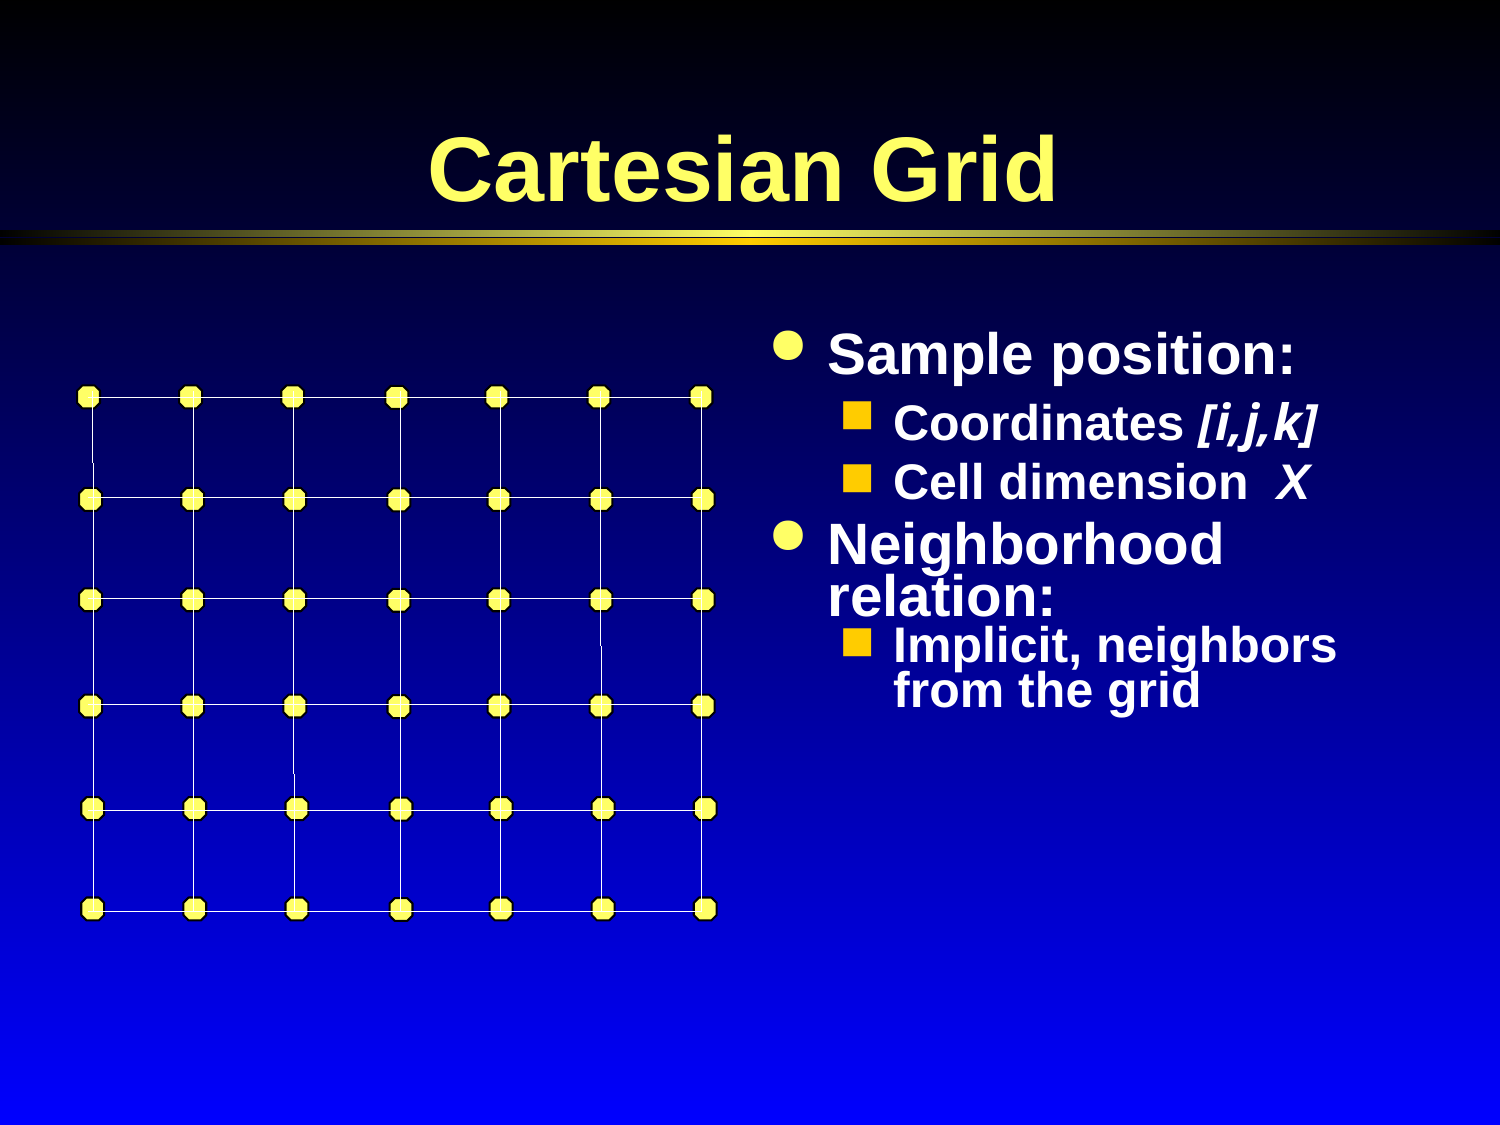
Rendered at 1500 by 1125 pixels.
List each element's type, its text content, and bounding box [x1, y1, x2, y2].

text_box [295, 797, 309, 810]
text_box [691, 588, 701, 598]
text_box [181, 588, 193, 598]
text_box [294, 588, 307, 598]
text_box [77, 385, 100, 409]
text_box [294, 398, 305, 409]
text_box [693, 897, 701, 911]
text_box [79, 487, 93, 511]
text_box [691, 487, 701, 497]
text_box [691, 705, 701, 718]
text_box [93, 398, 100, 409]
text_box [487, 588, 500, 598]
text_box [387, 705, 400, 719]
text_box [194, 487, 205, 497]
text_box [591, 912, 615, 921]
text_box [401, 498, 411, 512]
text_box [94, 599, 103, 612]
text_box [489, 811, 500, 821]
text_box [79, 588, 93, 612]
text_box [591, 811, 601, 821]
text_box [489, 797, 500, 810]
text_box [501, 588, 511, 598]
text_box [501, 705, 511, 718]
text_box [183, 897, 193, 911]
text_box [601, 599, 613, 612]
text_box [501, 398, 509, 409]
text_box [194, 797, 207, 810]
text_box [94, 811, 105, 821]
text_box [401, 488, 411, 497]
text_box [183, 912, 207, 921]
text_box [501, 599, 511, 612]
text_box [589, 694, 601, 704]
text_box [485, 385, 509, 397]
text_box [285, 811, 294, 821]
text_box [702, 797, 717, 821]
text_box [485, 398, 500, 409]
text_box [283, 599, 293, 612]
text_box [501, 811, 513, 821]
text_box [295, 897, 309, 911]
text_box [589, 487, 600, 497]
text_box [387, 588, 400, 598]
text_box [602, 811, 615, 821]
text_box [94, 705, 103, 718]
text_box [183, 811, 193, 821]
text_box [81, 797, 93, 821]
text_box [194, 694, 205, 704]
text_box [487, 694, 500, 704]
text_box [487, 599, 500, 612]
text_box [691, 498, 701, 511]
text_box [693, 897, 717, 921]
text_box [487, 498, 500, 511]
text_box [181, 599, 193, 612]
text_box [693, 797, 701, 810]
text_box [601, 487, 613, 497]
text_box [702, 588, 715, 612]
text_box [283, 705, 293, 718]
text_box [295, 811, 309, 821]
text_box [181, 705, 193, 718]
text_box [389, 912, 413, 921]
text_box [389, 898, 400, 911]
text_box [601, 398, 611, 409]
text_box [294, 705, 307, 718]
text_box [194, 498, 205, 511]
text_box [389, 797, 400, 810]
text_box [501, 897, 513, 911]
text_box [401, 811, 413, 821]
text_box [691, 694, 701, 704]
text_box [194, 897, 207, 911]
text_box [194, 599, 205, 612]
text_box [487, 705, 500, 718]
text_box [602, 705, 613, 718]
text_box [283, 694, 293, 704]
text_box [94, 694, 103, 704]
text_box [602, 694, 613, 704]
text_box [589, 599, 600, 612]
text_box [587, 385, 611, 397]
text_box [285, 797, 294, 810]
text_box [94, 498, 103, 511]
text_box [179, 385, 203, 397]
text_box [387, 599, 400, 612]
text_box [489, 897, 500, 911]
text_box [194, 588, 205, 598]
text_box [602, 797, 615, 810]
text_box [81, 897, 105, 921]
text_box [702, 487, 715, 511]
text_box [94, 588, 103, 598]
text_box [591, 797, 601, 810]
title Cartesian Grid [99, 37, 1388, 225]
text_box [181, 487, 193, 497]
text_box [194, 705, 205, 718]
text_box [401, 398, 409, 409]
text_box [387, 695, 400, 704]
text_box [589, 498, 600, 511]
text_box [385, 385, 409, 397]
text_box [294, 694, 307, 704]
text_box [591, 897, 601, 911]
text_box [283, 498, 293, 511]
text_box [387, 488, 400, 497]
text_box [487, 487, 500, 497]
text_box [294, 487, 307, 497]
text_box [589, 705, 601, 718]
text_box [389, 811, 400, 821]
text_box [401, 898, 413, 911]
text_box [401, 797, 413, 810]
text_box [294, 498, 307, 511]
text_box [691, 599, 701, 612]
text_box [401, 588, 411, 598]
text_box [294, 599, 307, 612]
text_box [194, 398, 203, 409]
text_box [501, 487, 511, 497]
text_box [601, 588, 613, 598]
text_box [181, 498, 193, 511]
text_box [489, 912, 513, 921]
text_box [501, 797, 513, 810]
text_box [401, 705, 411, 719]
text_box [587, 398, 600, 409]
text_box [387, 498, 400, 512]
text_box [601, 498, 613, 511]
text_box [589, 588, 600, 598]
text_box [689, 398, 701, 409]
text_box [281, 385, 305, 397]
text_box [181, 694, 193, 704]
text_box [194, 811, 207, 821]
text_box [285, 897, 294, 911]
text_box [702, 694, 715, 718]
text_box [283, 588, 293, 598]
text_box [285, 912, 309, 921]
text_box [401, 599, 411, 612]
text_box [183, 797, 193, 810]
text_box [281, 398, 293, 409]
text_box [501, 694, 511, 704]
text_box [501, 498, 511, 511]
text_box [401, 695, 411, 704]
text_box [693, 811, 701, 821]
text_box [94, 487, 103, 497]
list Sample position: Coordinates [i,j,k] Cell dimension X Neighborhood relation: Implicit, neighbors from the grid [756, 324, 1388, 1000]
text_box [94, 797, 105, 810]
text_box [79, 694, 93, 718]
text_box [283, 487, 293, 497]
text_box [385, 398, 400, 409]
text_box [179, 398, 193, 409]
text_box [602, 897, 615, 911]
text_box [689, 385, 713, 409]
text_box [94, 897, 105, 911]
